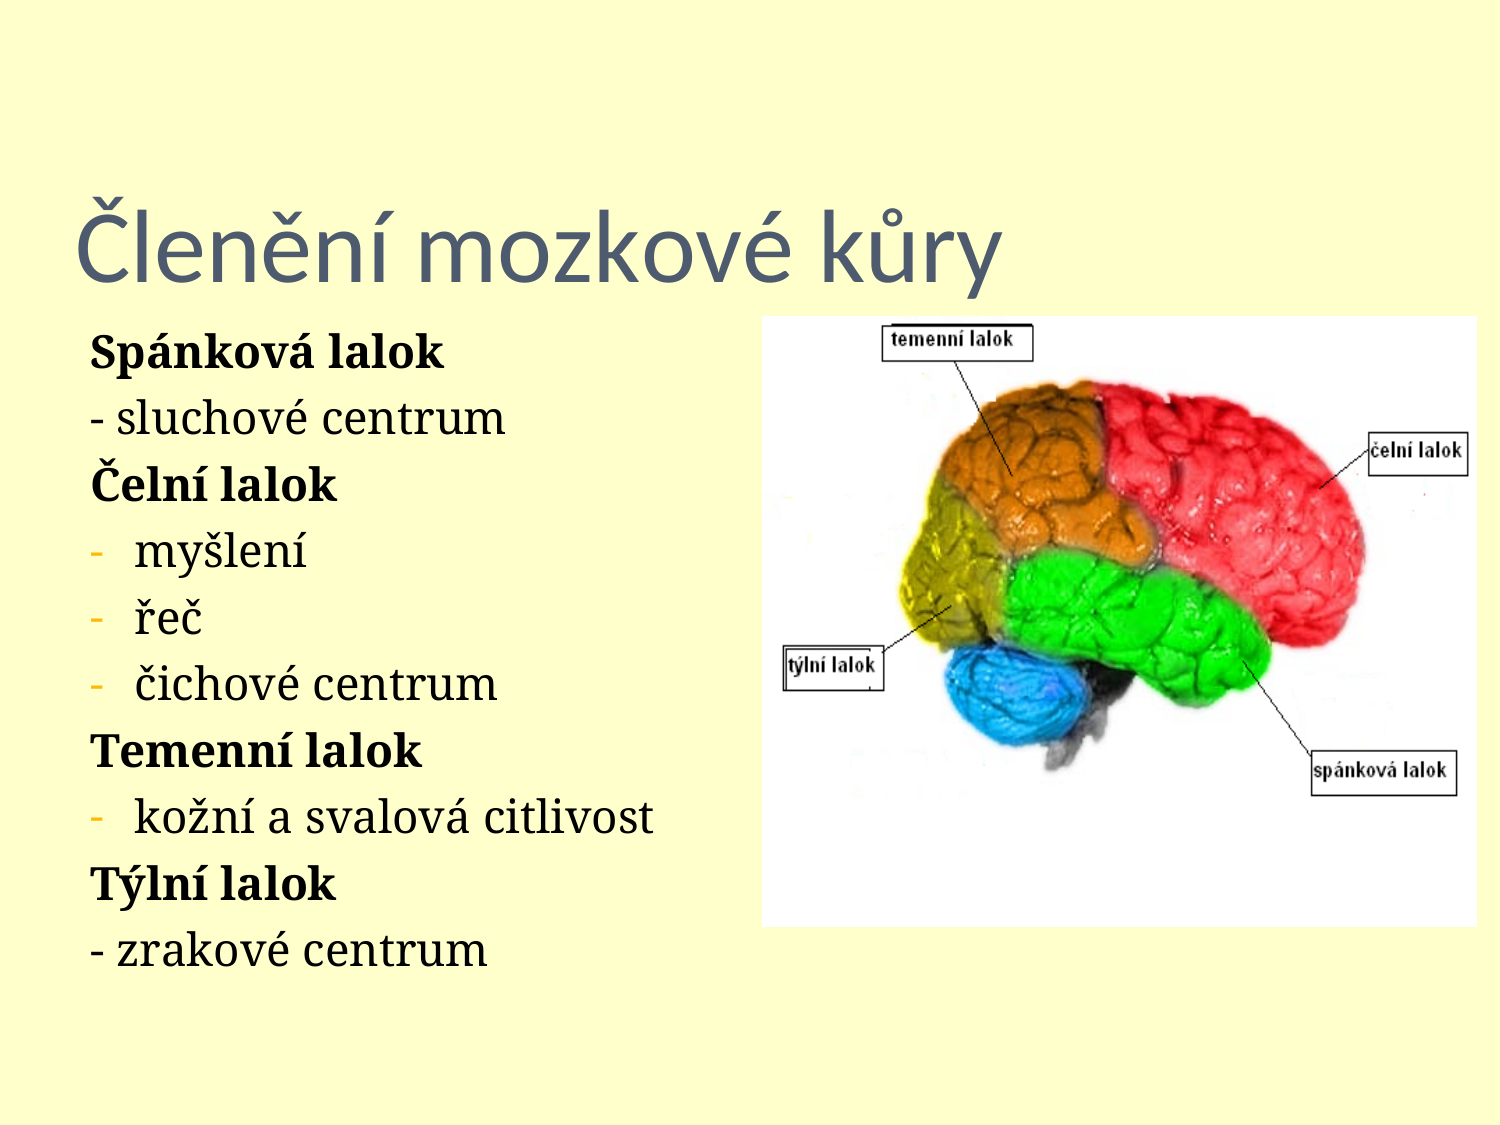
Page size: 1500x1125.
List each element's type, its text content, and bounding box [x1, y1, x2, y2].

title Členění mozkové kůry [75, 115, 1426, 304]
text_box [762, 316, 1477, 927]
list Spánková lalok - sluchové centrum Čelní lalok myšlení řeč čichové centrum Temenní lalok kožní a svalová citlivost Týlní lalok - zrakové centrum [75, 315, 738, 1043]
